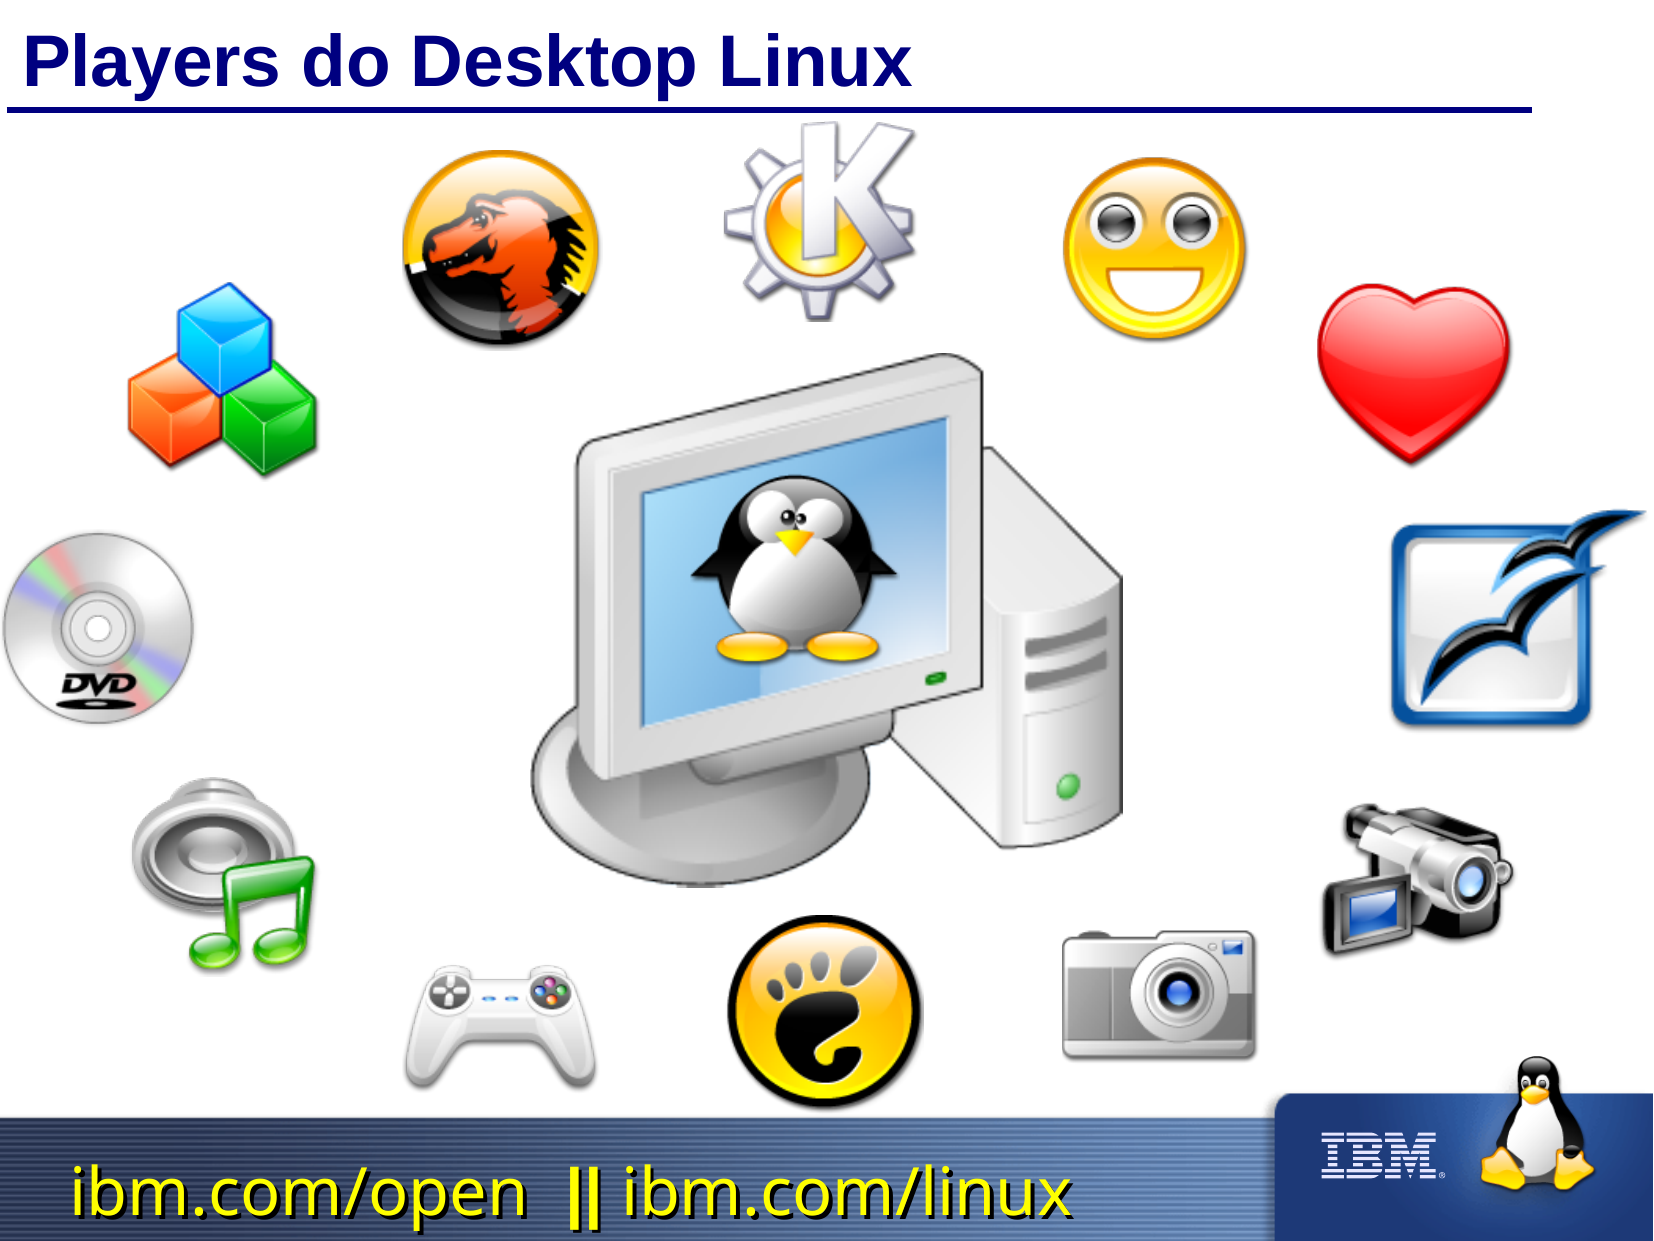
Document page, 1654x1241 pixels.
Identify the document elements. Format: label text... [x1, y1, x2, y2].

picture [530, 353, 1123, 888]
picture [402, 150, 603, 351]
picture [0, 898, 1653, 1241]
picture [0, 529, 200, 730]
picture [122, 281, 323, 482]
picture [1317, 281, 1518, 482]
text_box Players do Desktop Linux [22, 15, 1432, 127]
picture [723, 127, 924, 322]
picture [1386, 486, 1653, 754]
picture [1317, 776, 1518, 977]
picture [1062, 150, 1263, 351]
picture [122, 776, 323, 977]
